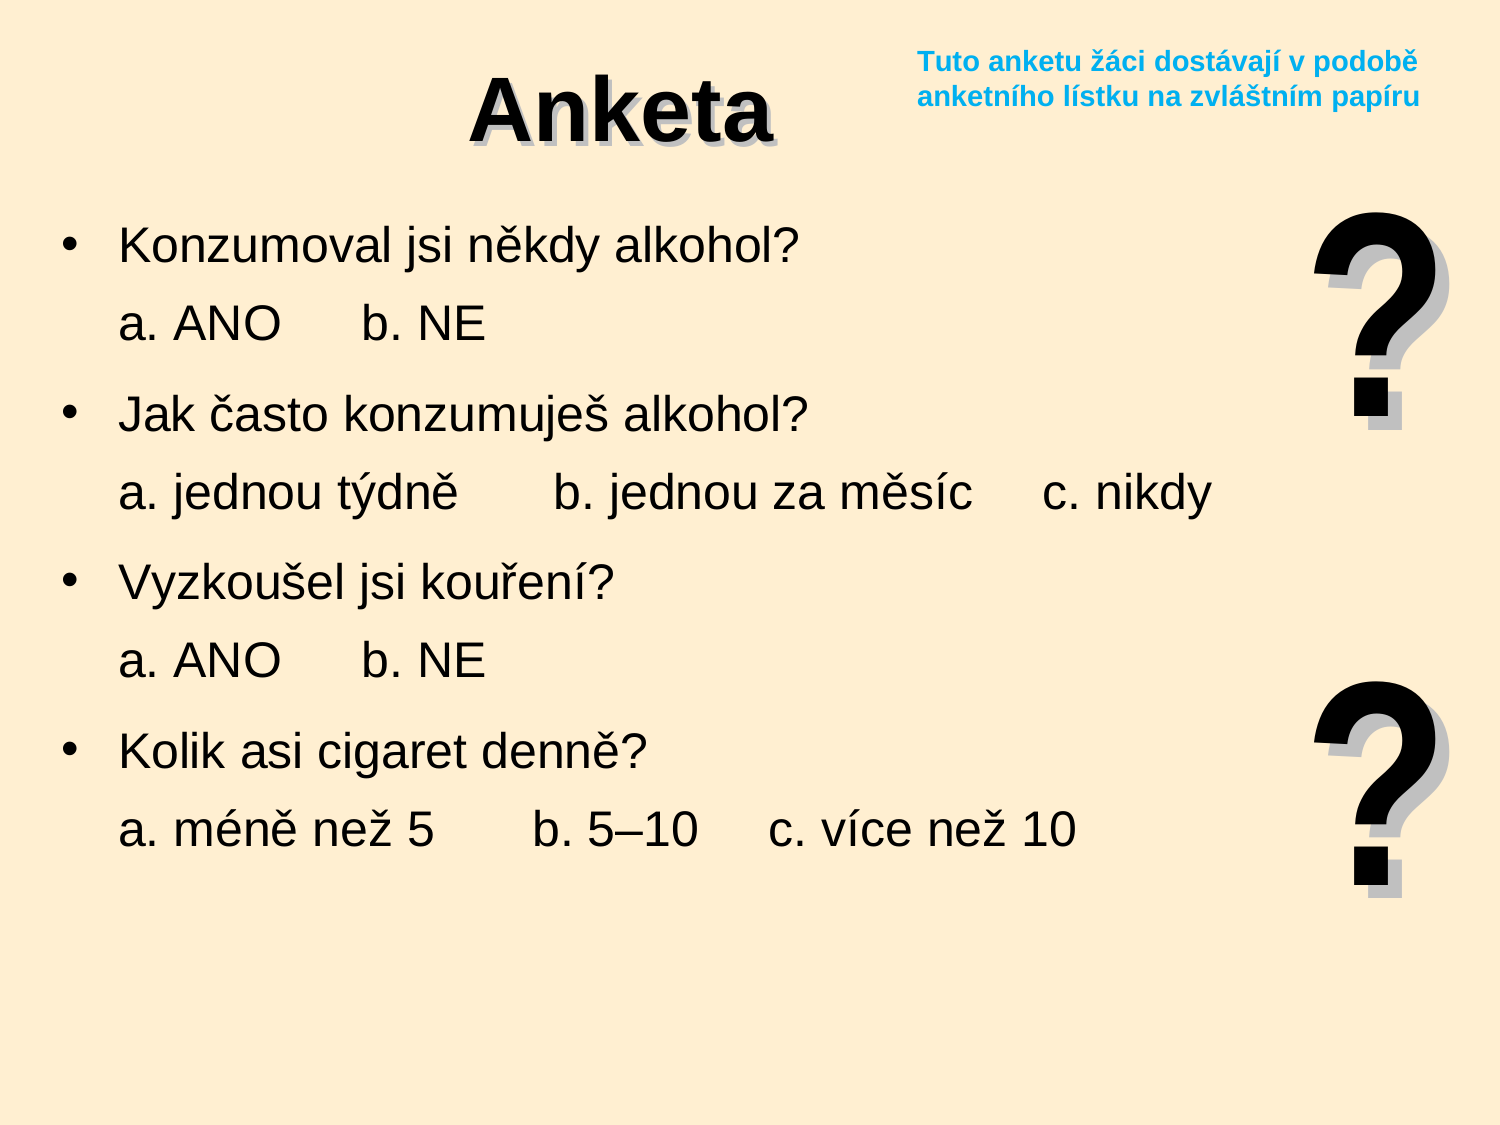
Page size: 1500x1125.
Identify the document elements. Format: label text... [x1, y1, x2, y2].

list Konzumoval jsi někdy alkohol? a. ANO b. NE Jak často konzumuješ alkohol? a. jednou týdně b. jednou za měsíc c. nikdy Vyzkoušel jsi kouření? a. ANO b. NE Kolik asi cigaret denně? a. méně než 5 b. 5–10 c. více než 10 [46, 187, 1313, 938]
text_box ? [1288, 117, 1465, 483]
title Anketa [348, 42, 893, 168]
text_box Tuto anketu žáci dostávají v podobě anketního lístku na zvláštním papíru [902, 35, 1454, 121]
text_box ? [1288, 585, 1465, 952]
